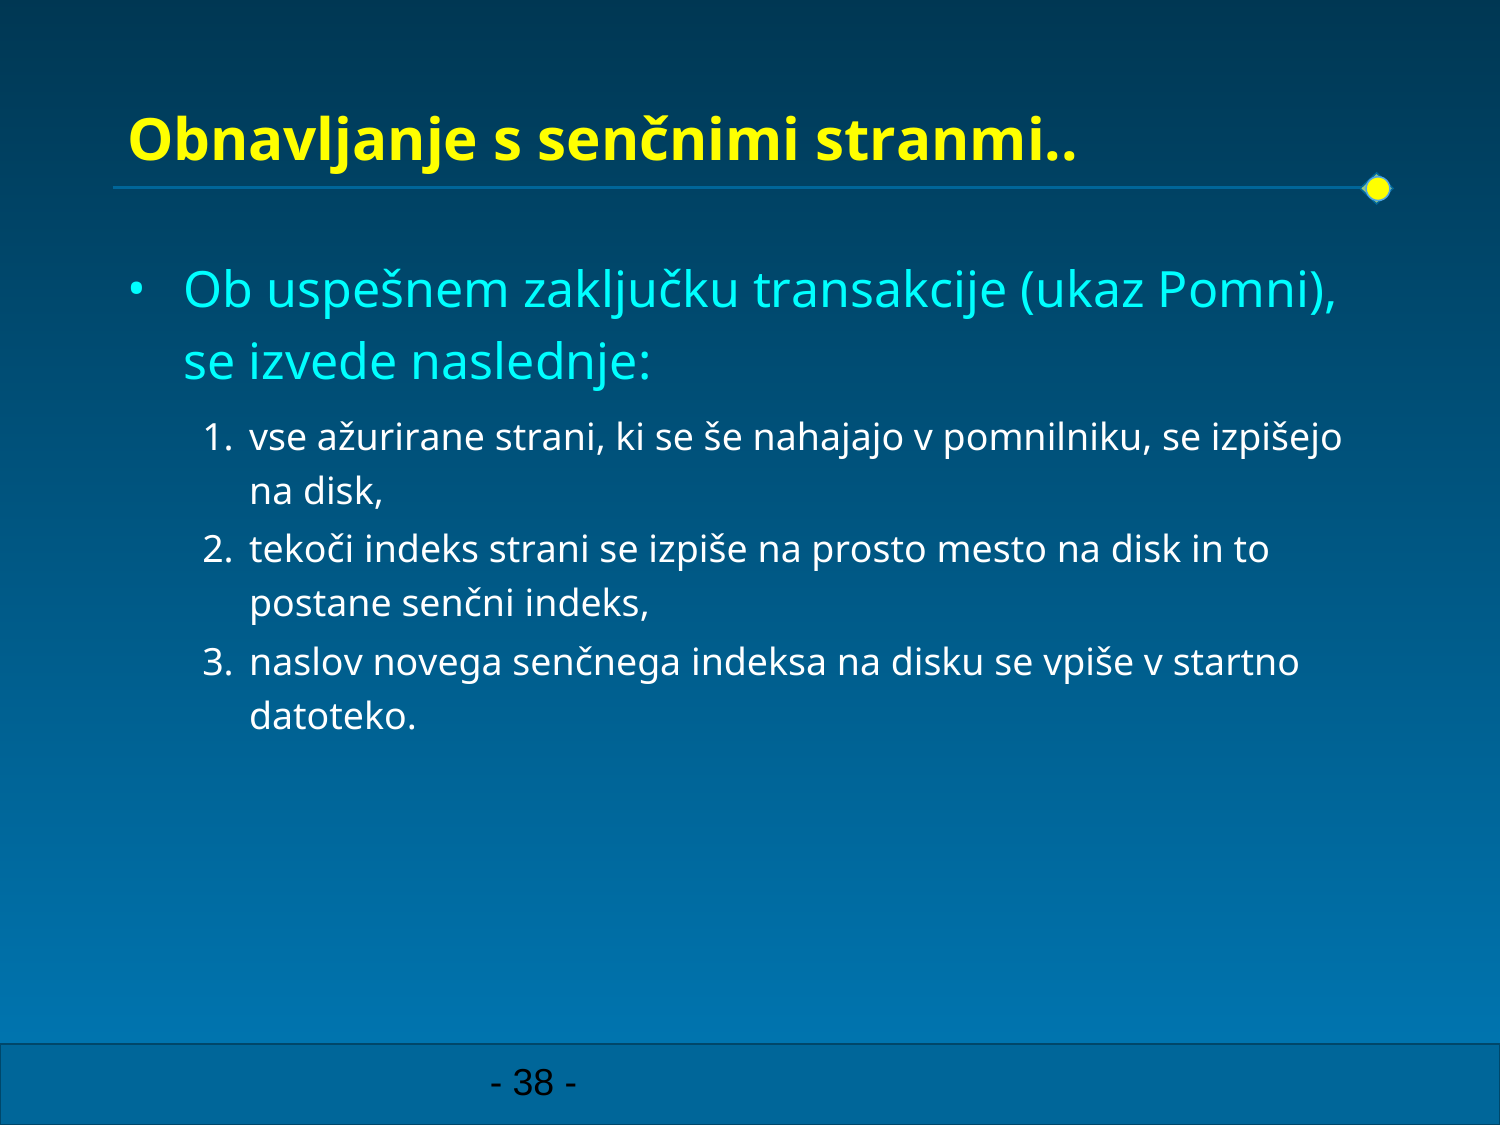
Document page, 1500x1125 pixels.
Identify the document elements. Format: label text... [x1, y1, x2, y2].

list Ob uspešnem zaključku transakcije (ukaz Pomni), se izvede naslednje: vse ažurirane strani, ki se še nahajajo v pomnilniku, se izpišejo na disk, tekoči indeks strani se izpiše na prosto mesto na disk in to postane senčni indeks, naslov novega senčnega indeksa na disku se vpiše v startno datoteko. [112, 237, 1388, 963]
title Obnavljanje s senčnimi stranmi.. [112, 94, 1388, 181]
